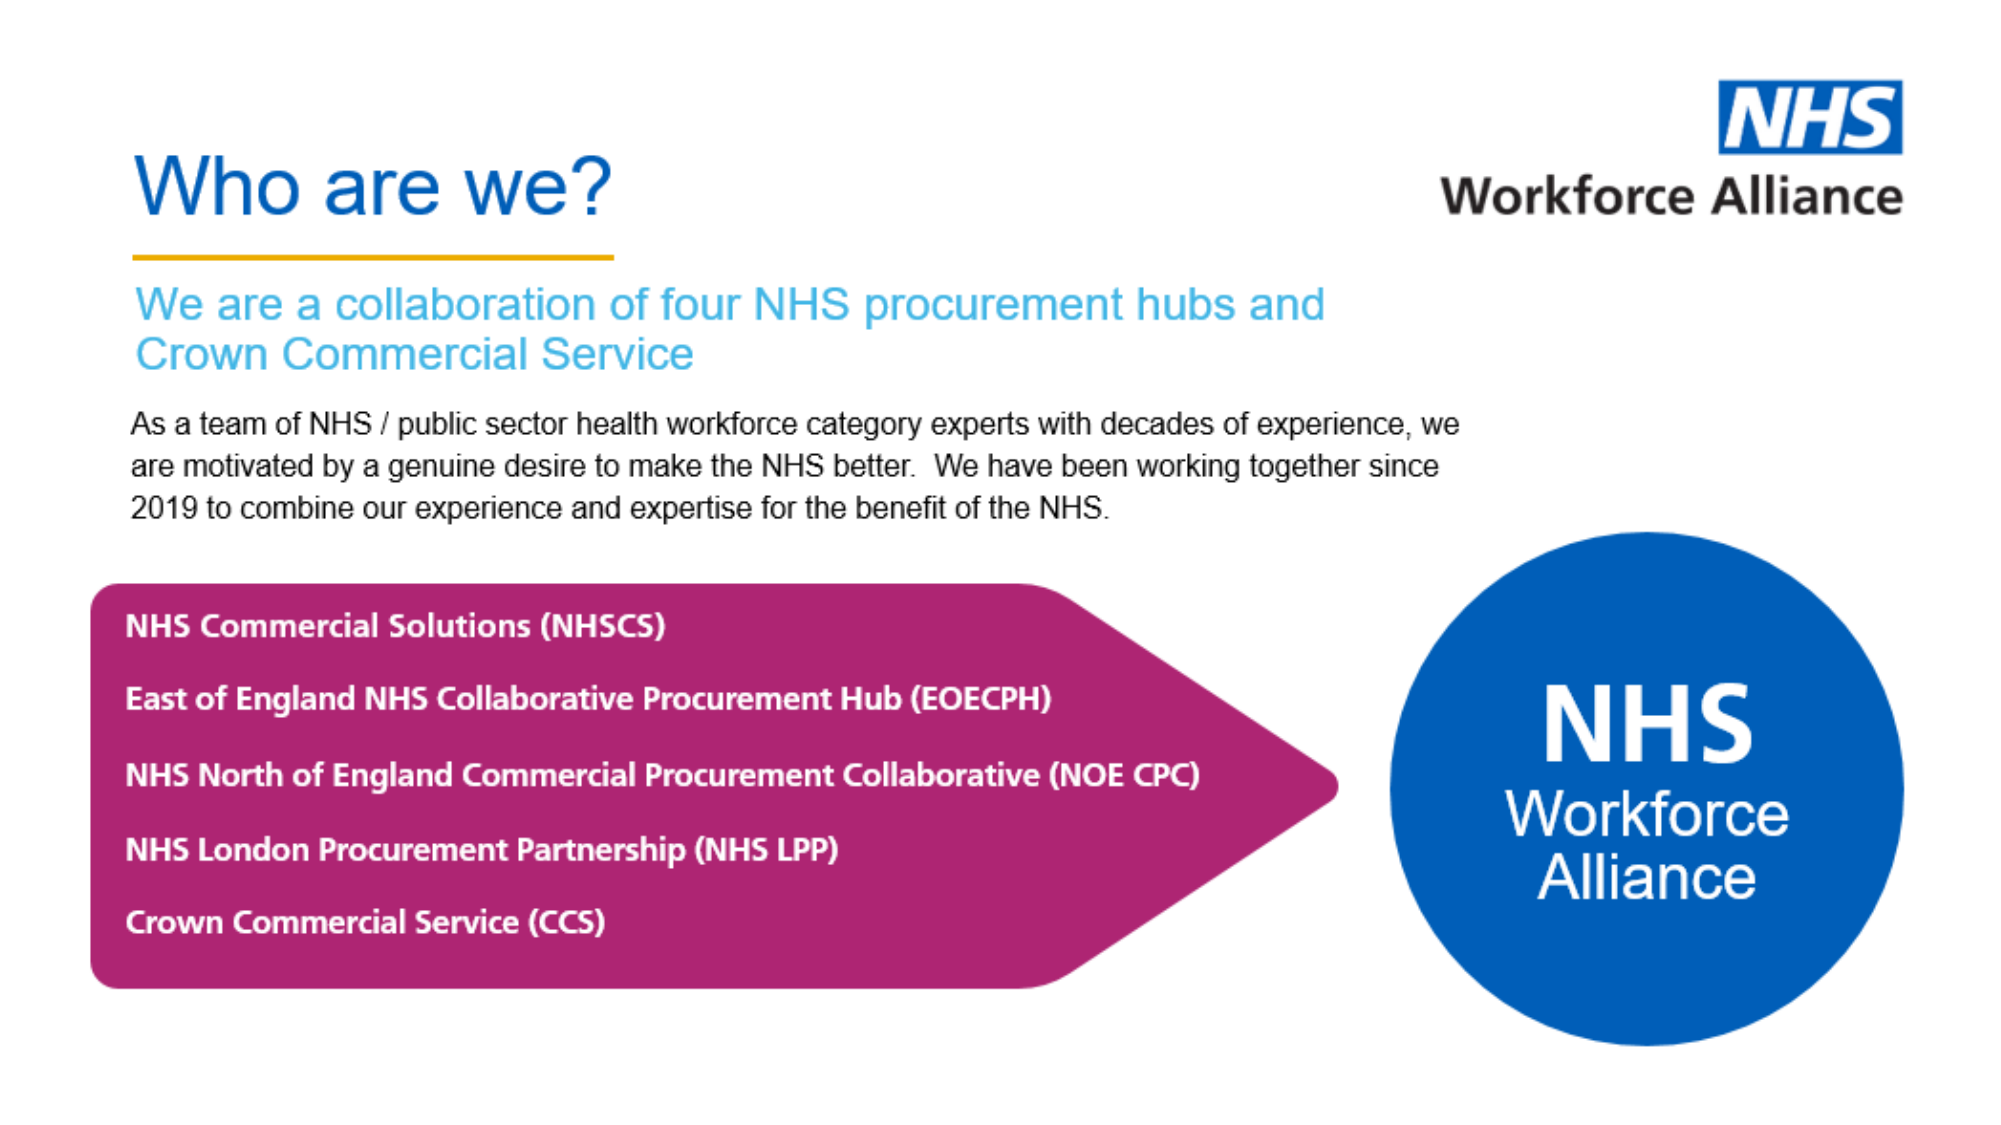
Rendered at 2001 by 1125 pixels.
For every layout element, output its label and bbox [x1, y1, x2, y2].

picture [24, 24, 1981, 1125]
text_box [50, 50, 543, 543]
